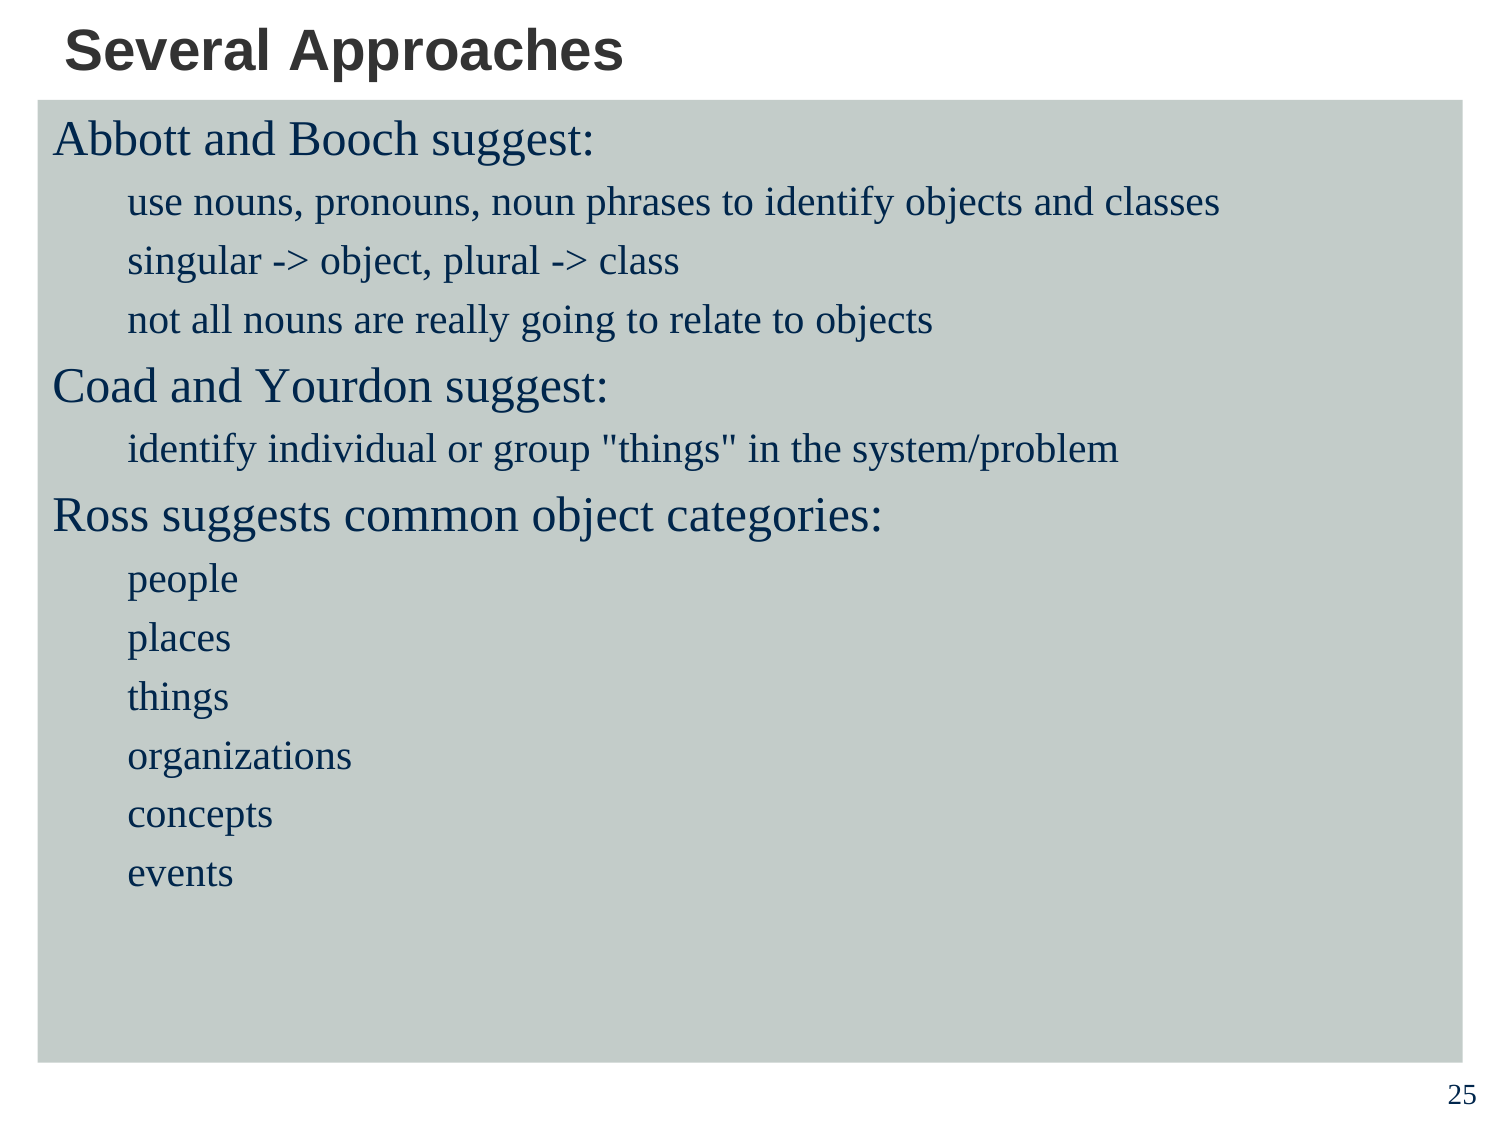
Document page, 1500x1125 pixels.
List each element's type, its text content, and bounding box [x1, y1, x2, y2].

picture [0, 0, 1500, 1125]
title Several Approaches [50, 0, 1450, 91]
list Abbott and Booch suggest: use nouns, pronouns, noun phrases to identify objects and classes singular -> object, plural -> class not all nouns are really going to relate to objects Coad and Yourdon suggest: identify individual or group "things" in the system/problem Ross suggests common object categories: people places things organizations concepts events [37, 99, 1463, 1063]
